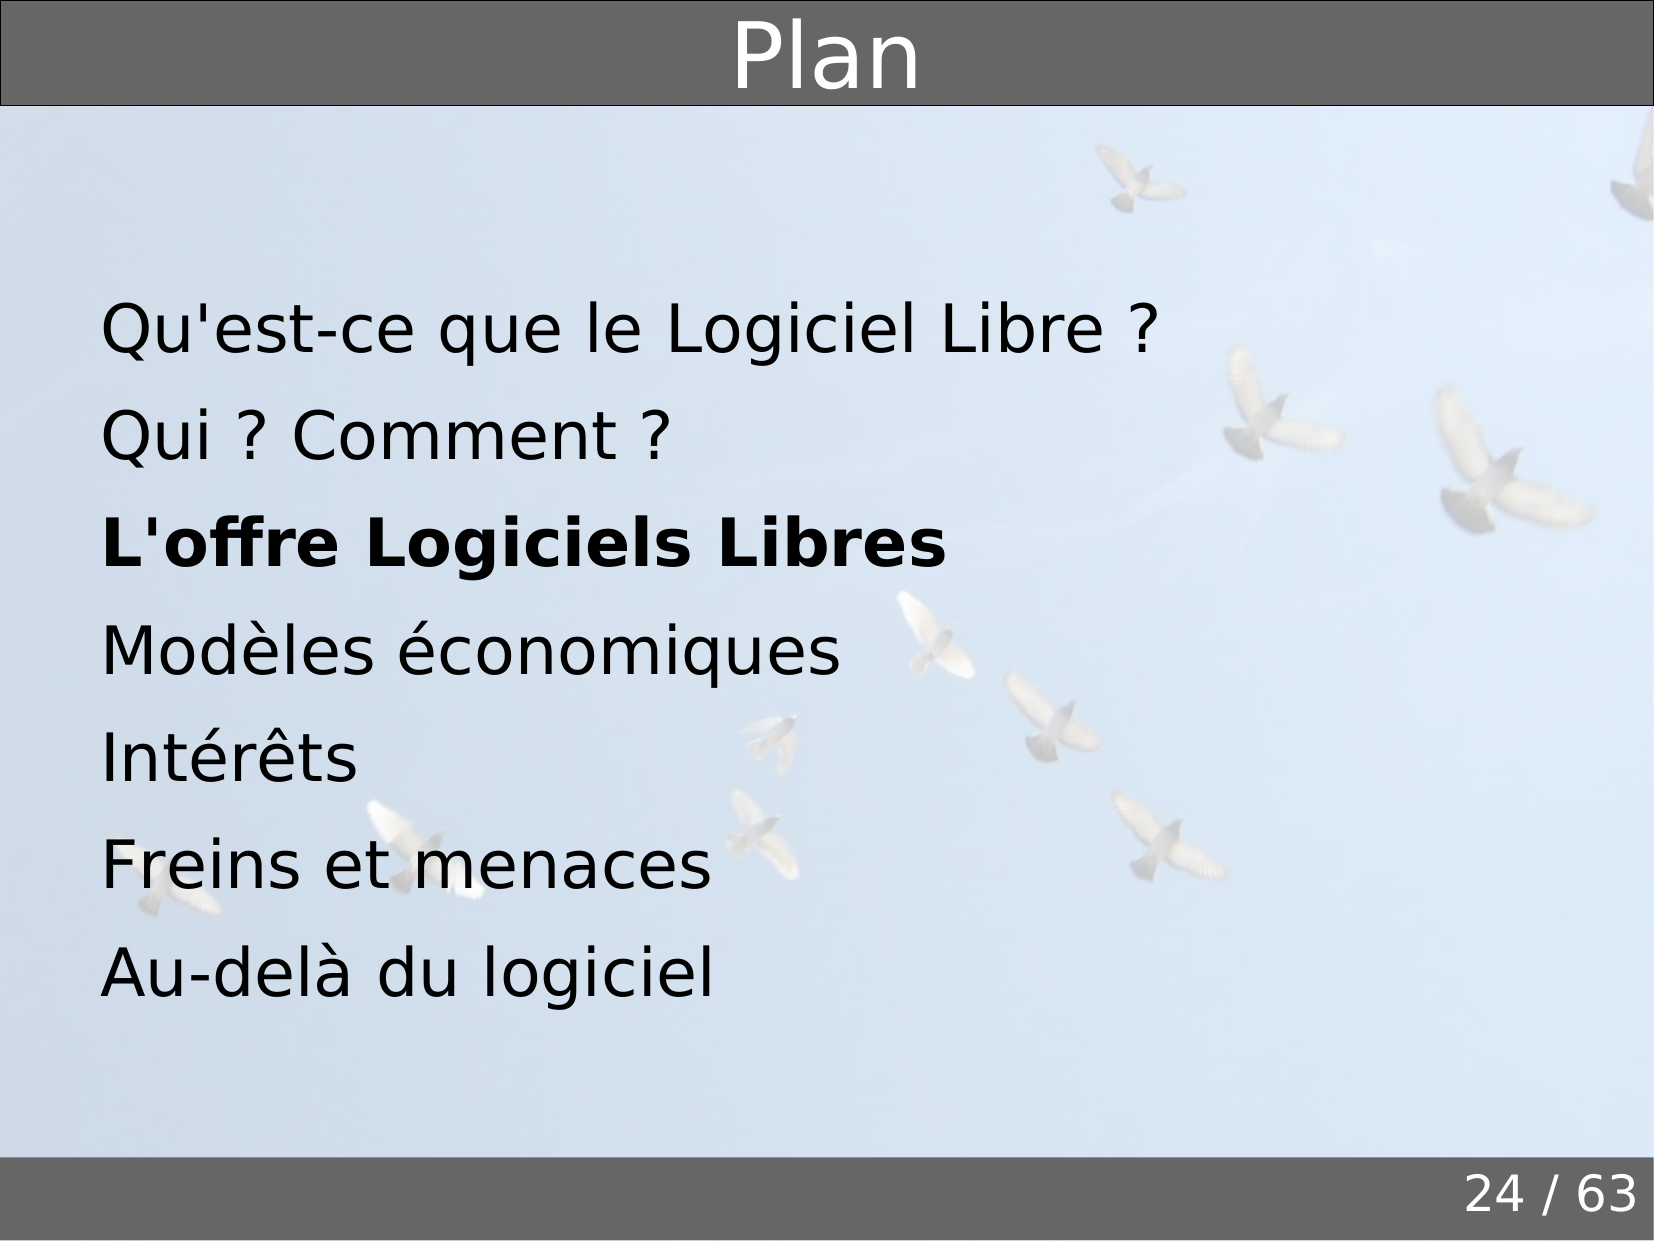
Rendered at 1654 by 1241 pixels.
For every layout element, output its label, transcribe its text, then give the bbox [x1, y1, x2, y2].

list Qu'est-ce que le Logiciel Libre ? Qui ? Comment ? L'offre Logiciels Libres Modèles économiques Intérêts Freins et menaces Au-delà du logiciel [82, 290, 1571, 1094]
title Plan [0, 3, 1654, 111]
